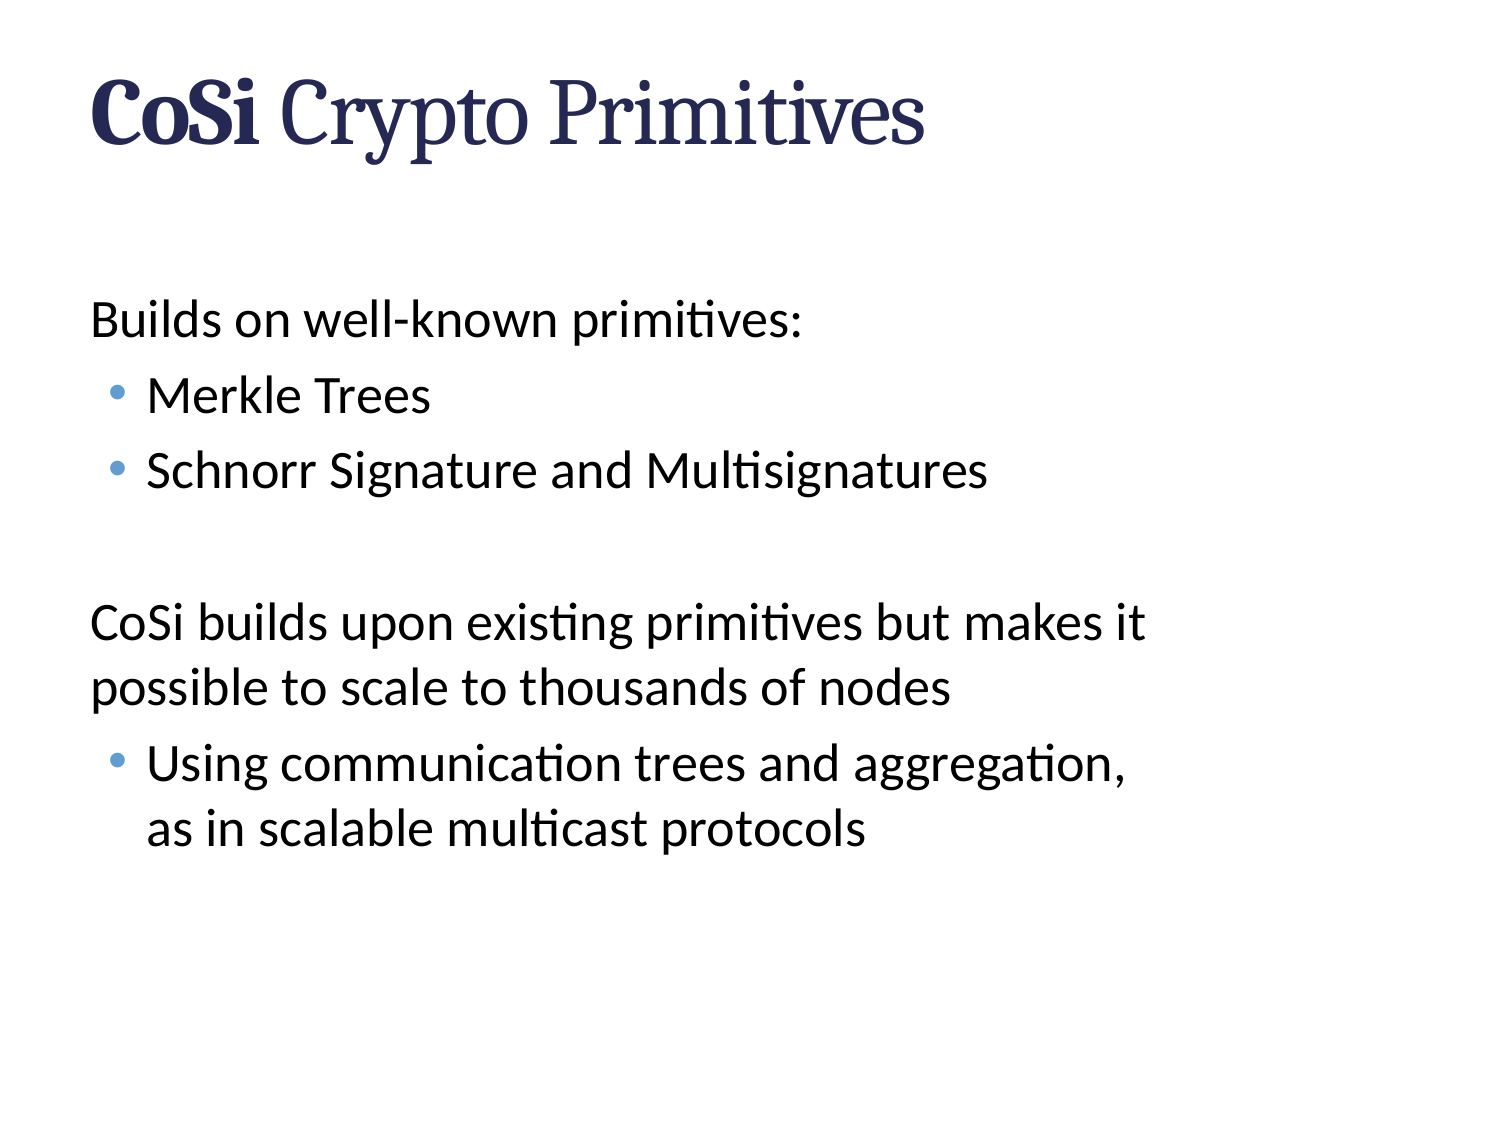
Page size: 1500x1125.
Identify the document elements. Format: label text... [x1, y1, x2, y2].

title CoSi Crypto Primitives [75, 12, 1325, 200]
list Builds on well-known primitives: Merkle Trees Schnorr Signature and Multisignatures CoSi builds upon existing primitives but makes it possible to scale to thousands of nodes Using communication trees and aggregation, as in scalable multicast protocols [75, 200, 1325, 1063]
